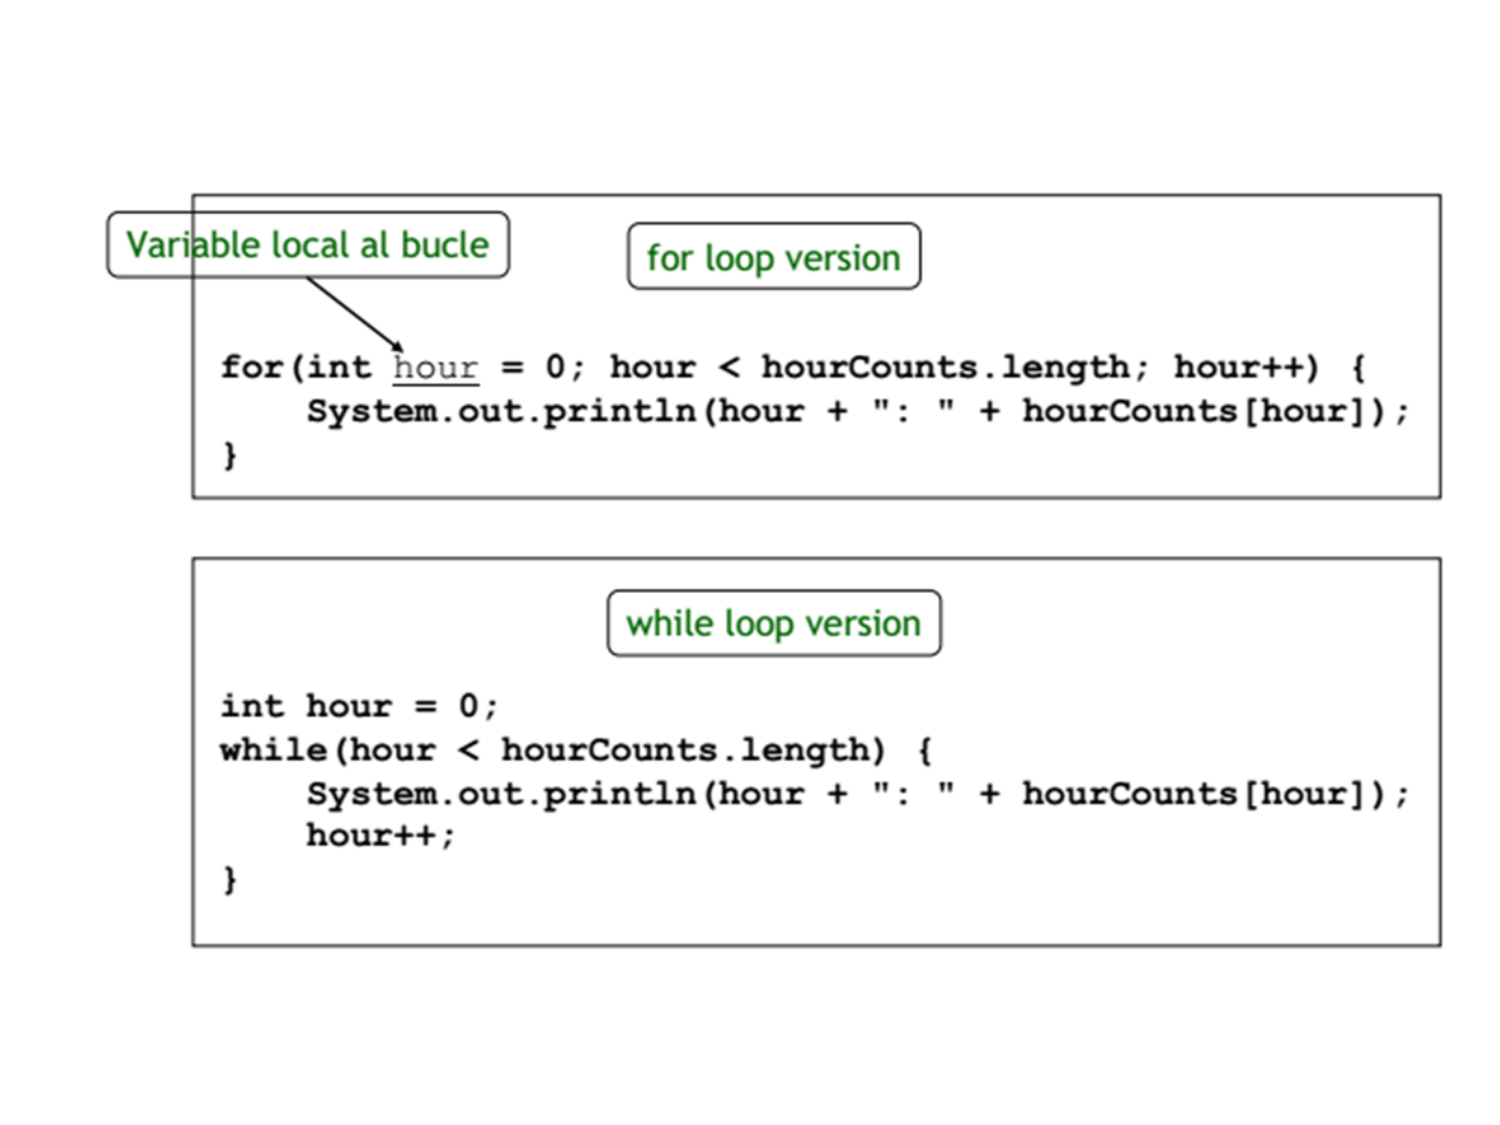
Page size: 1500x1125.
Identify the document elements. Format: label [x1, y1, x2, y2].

picture [58, 172, 1500, 977]
